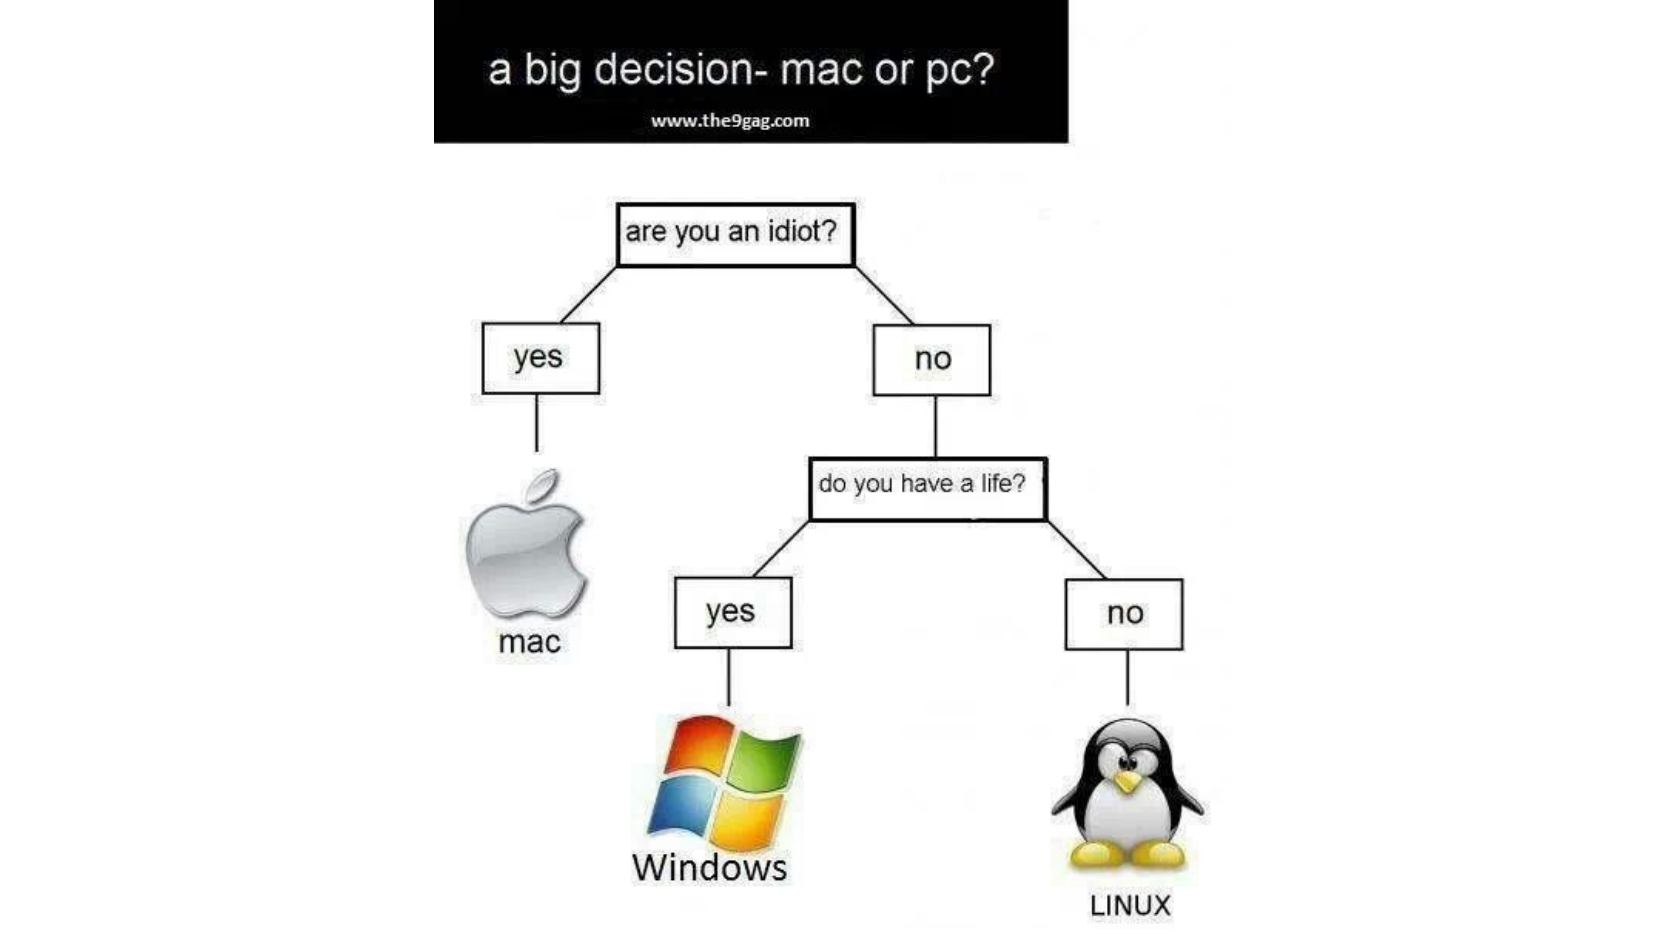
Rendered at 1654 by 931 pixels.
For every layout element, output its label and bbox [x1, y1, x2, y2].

picture [434, 0, 1231, 930]
